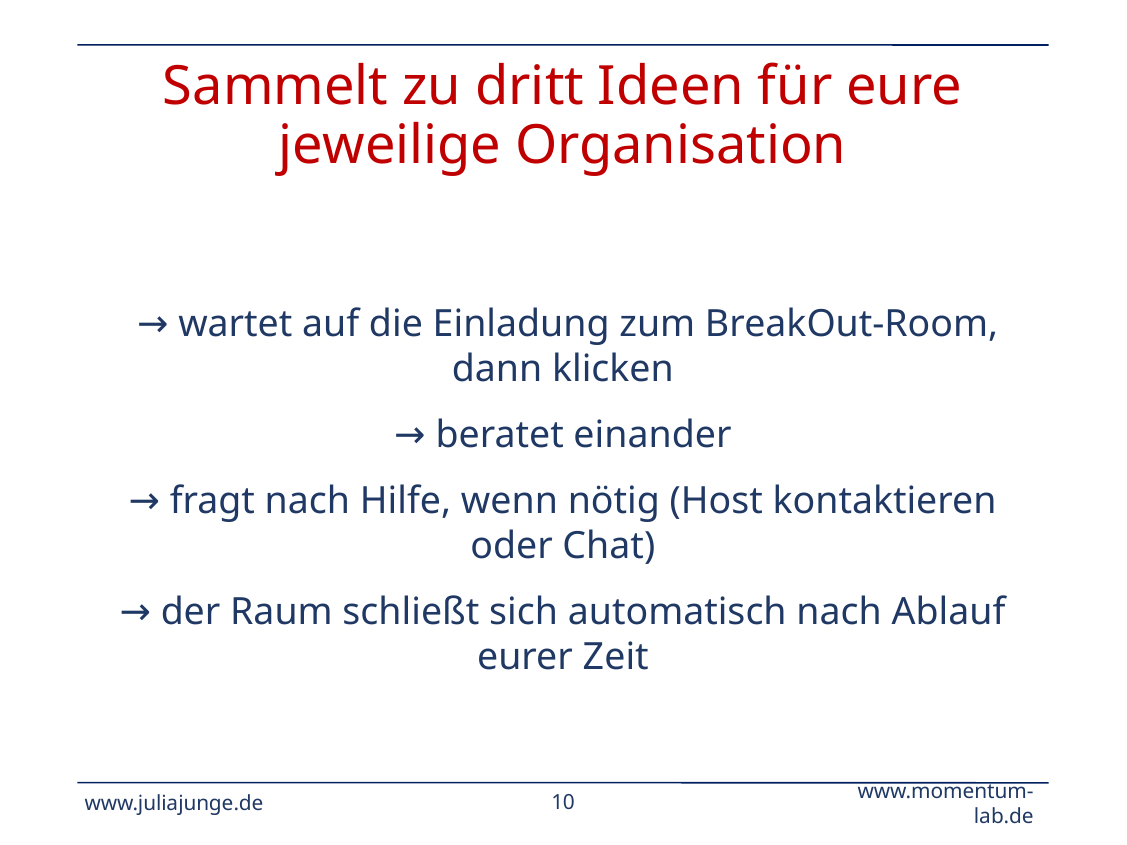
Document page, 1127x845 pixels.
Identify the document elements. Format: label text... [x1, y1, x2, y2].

slide_number www.juliajunge.de [69, 780, 331, 825]
list → wartet auf die Einladung zum BreakOut-Room, dann klicken → beratet einander → fragt nach Hilfe, wenn nötig (Host kontaktieren oder Chat) → der Raum schließt sich automatisch nach Ablauf eurer Zeit [77, 291, 1049, 761]
slide_number www.momentum-lab.de [795, 780, 1049, 825]
slide_number <number> [436, 780, 690, 825]
title Sammelt zu dritt Ideen für eure jeweilige Organisation [77, 44, 1049, 253]
